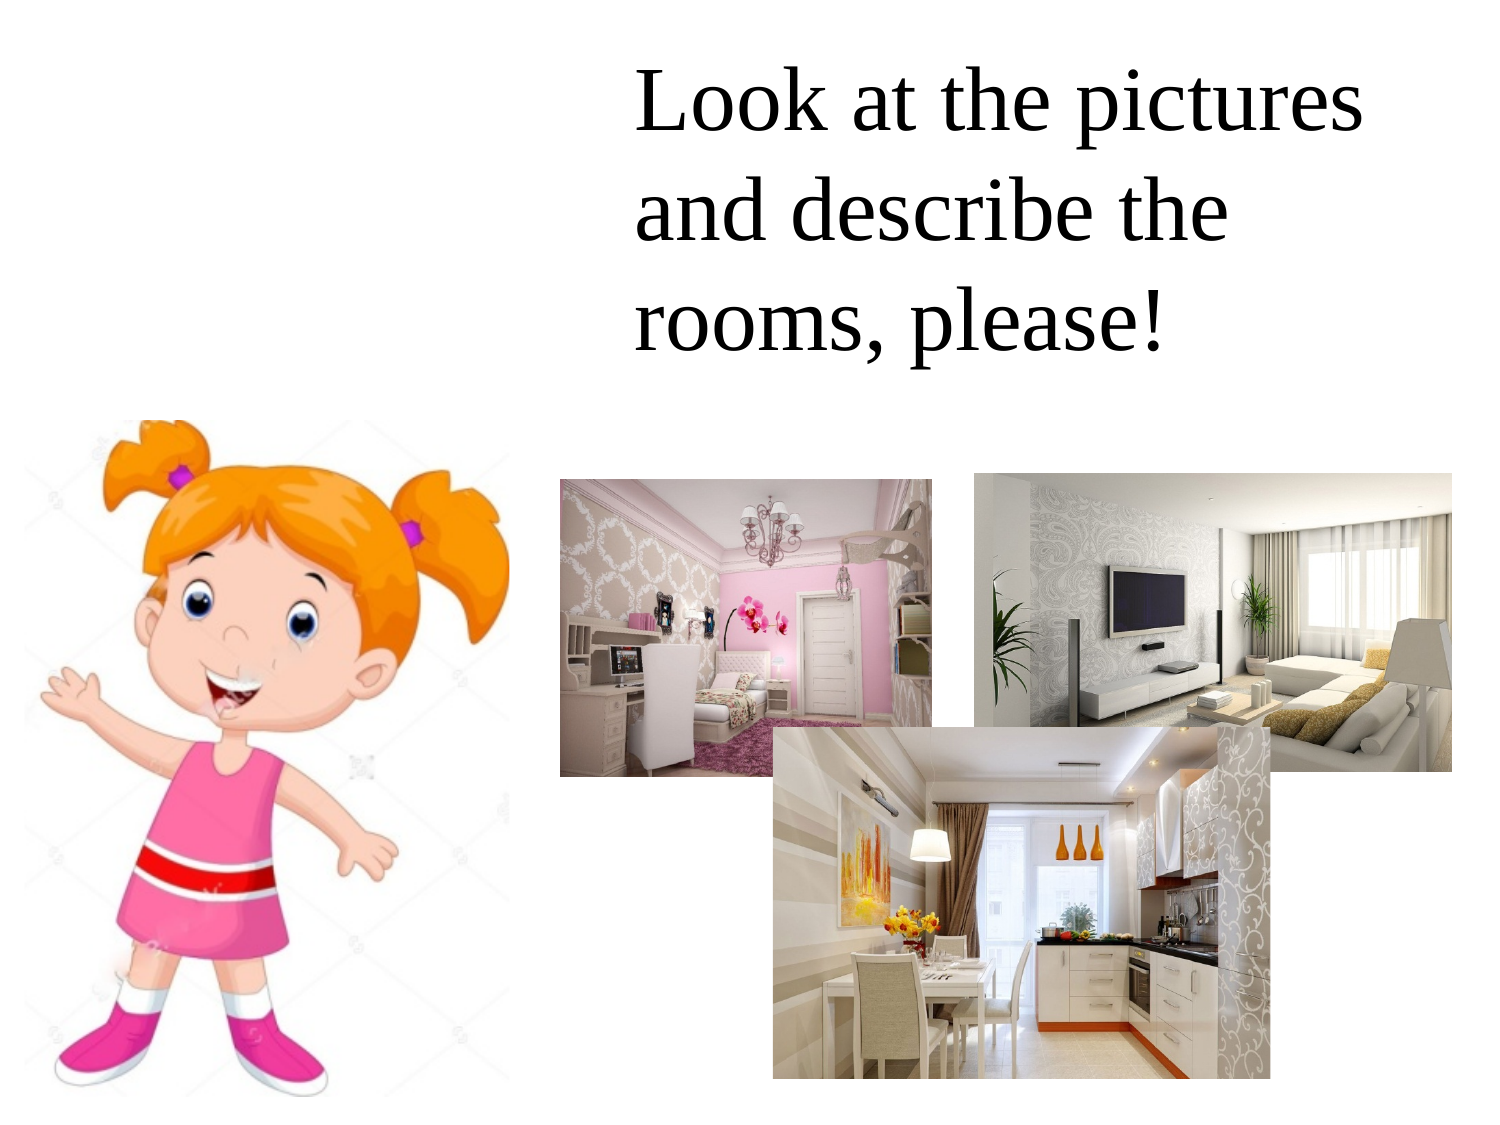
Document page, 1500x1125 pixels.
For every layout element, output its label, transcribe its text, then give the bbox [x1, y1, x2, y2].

picture [24, 420, 510, 1097]
picture [560, 473, 1452, 1079]
text_box Look at the pictures and describe the rooms, please! [620, 31, 1424, 445]
